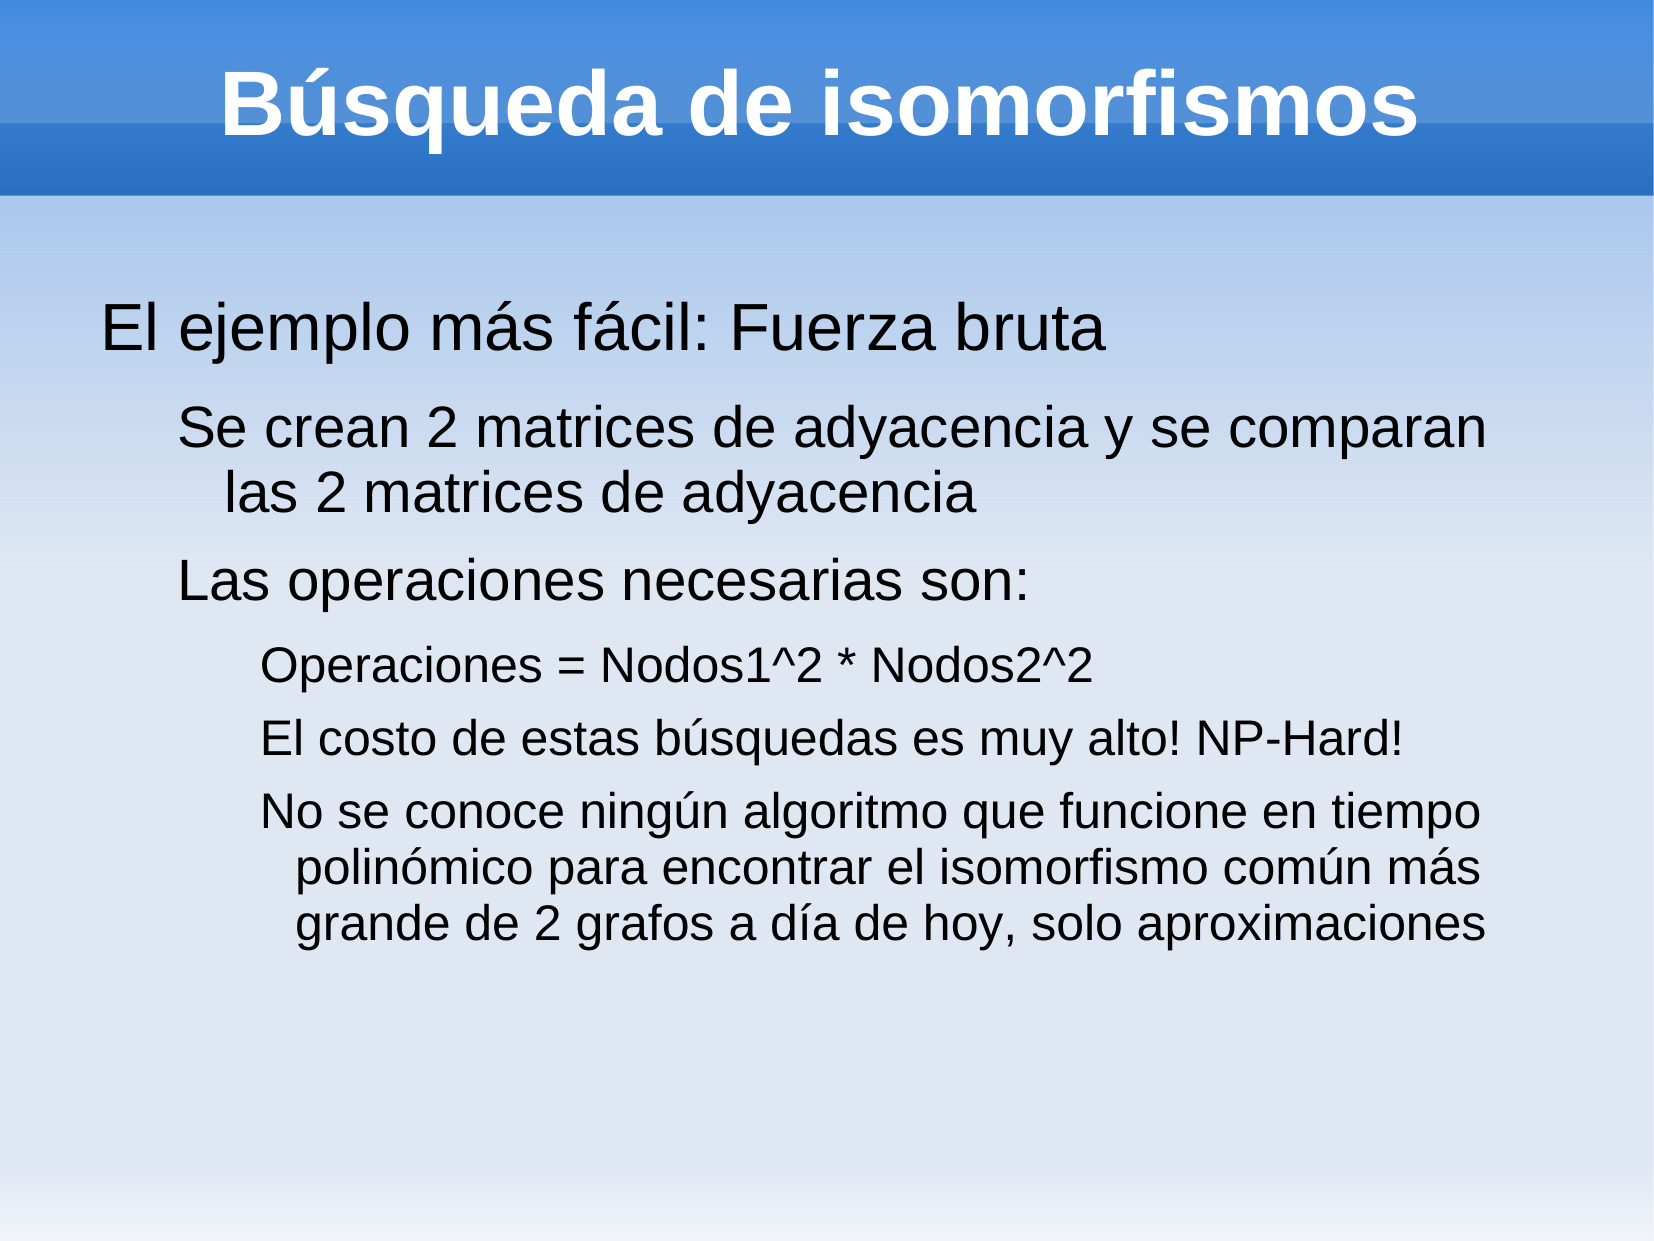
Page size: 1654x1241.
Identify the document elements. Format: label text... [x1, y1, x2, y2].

title Búsqueda de isomorfismos [76, 7, 1565, 200]
list El ejemplo más fácil: Fuerza bruta Se crean 2 matrices de adyacencia y se comparan las 2 matrices de adyacencia Las operaciones necesarias son: Operaciones = Nodos1^2 * Nodos2^2 El costo de estas búsquedas es muy alto! NP-Hard! No se conoce ningún algoritmo que funcione en tiempo polinómico para encontrar el isomorfismo común más grande de 2 grafos a día de hoy, solo aproximaciones [82, 290, 1571, 1094]
picture [0, 0, 1654, 1241]
